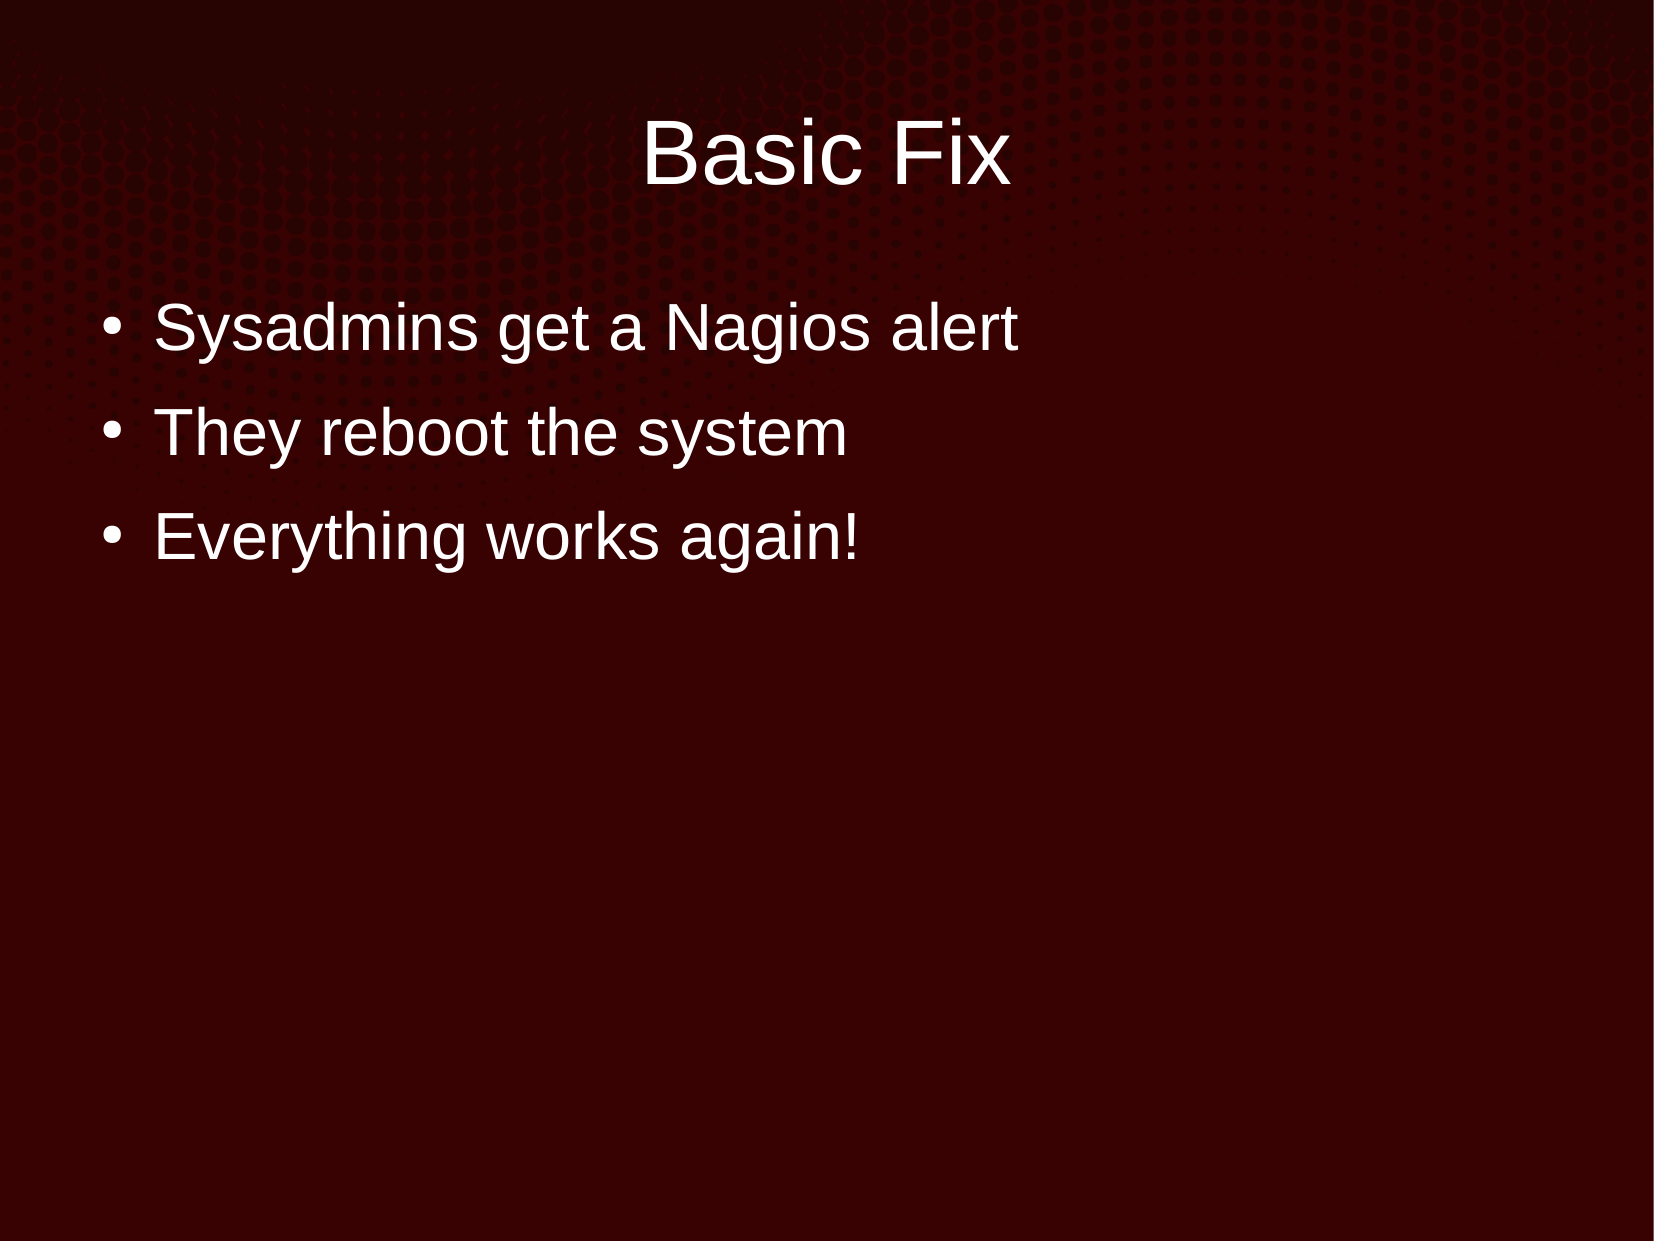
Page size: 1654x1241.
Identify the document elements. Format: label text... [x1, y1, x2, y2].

list Sysadmins get a Nagios alert They reboot the system Everything works again! [82, 290, 1571, 1109]
picture [0, 0, 1654, 1241]
title Basic Fix [82, 49, 1571, 257]
